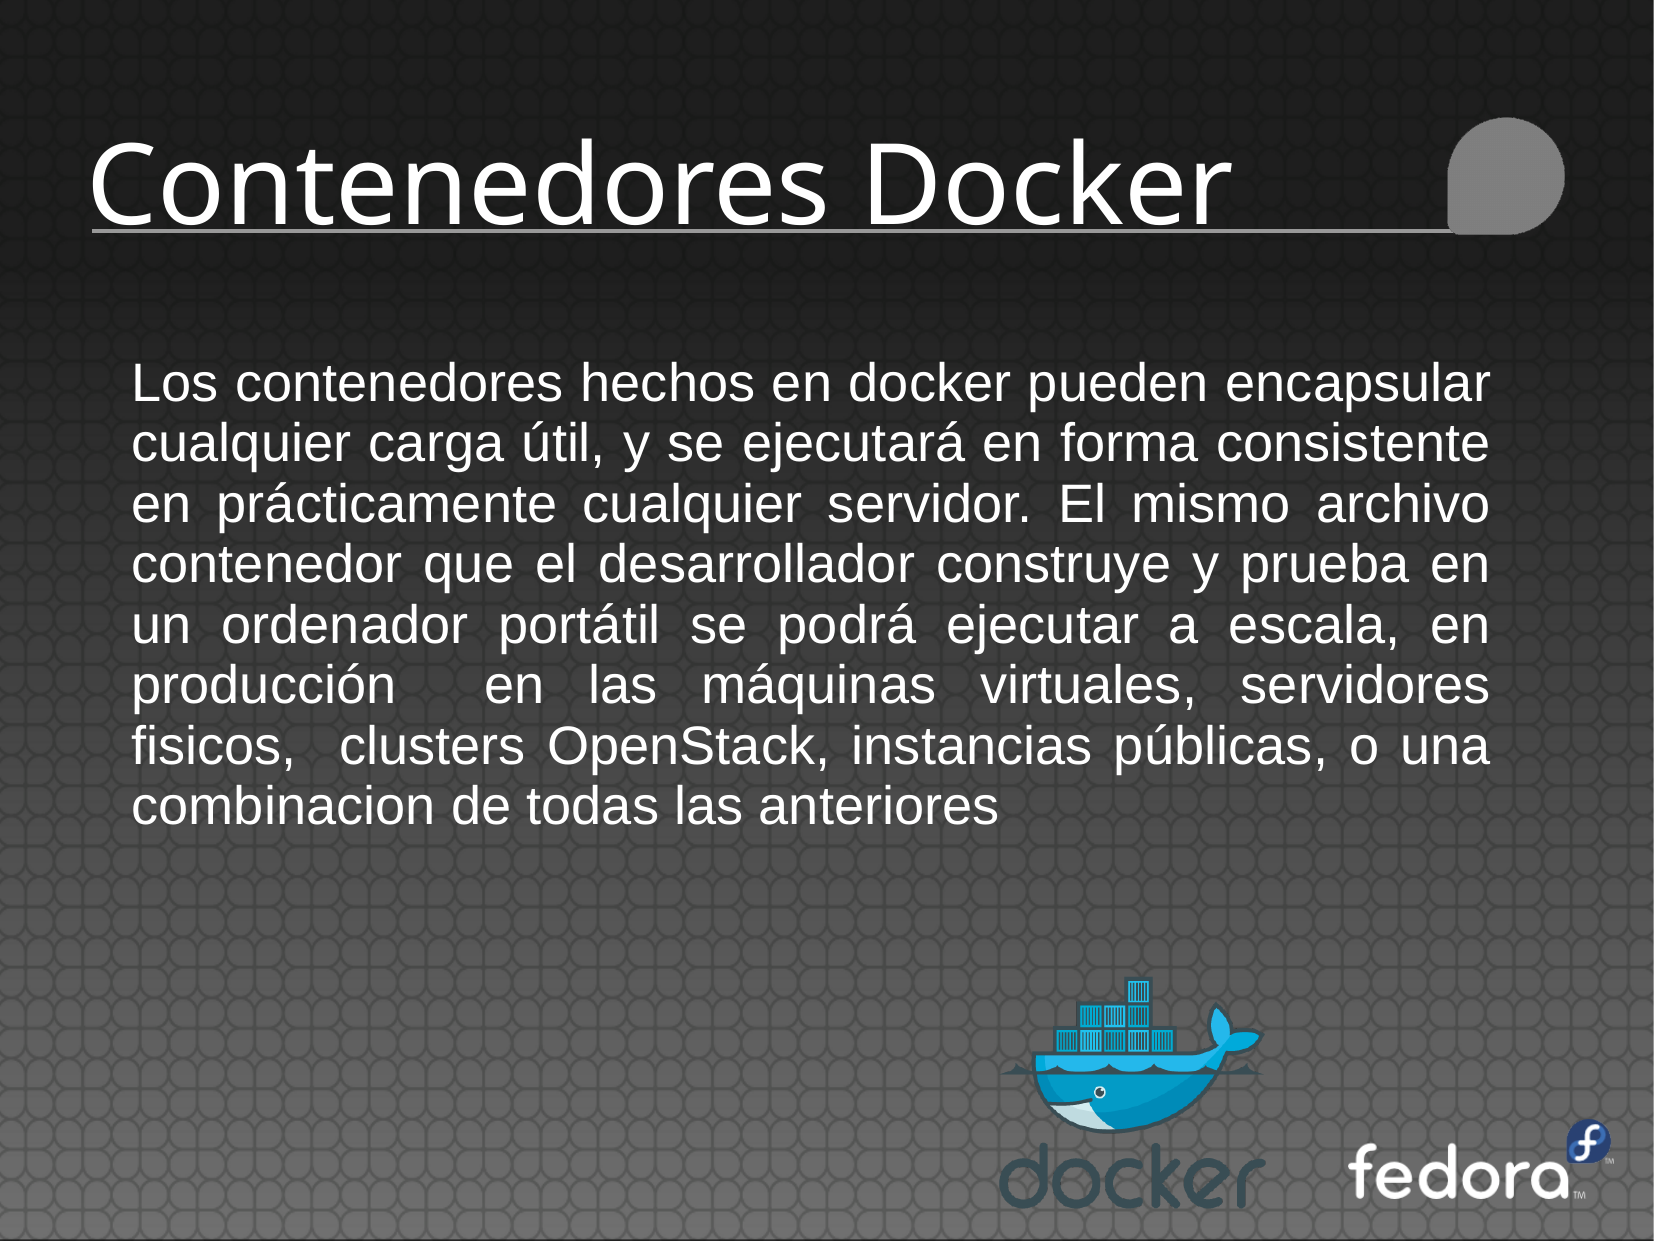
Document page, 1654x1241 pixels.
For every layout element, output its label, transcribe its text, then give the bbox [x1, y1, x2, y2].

text_box Los contenedores hechos en docker pueden encapsular cualquier carga útil, y se ejecutará en forma consistente en prácticamente cualquier servidor. El mismo archivo contenedor que el desarrollador construye y prueba en un ordenador portátil se podrá ejecutar a escala, en producción en las máquinas virtuales, servidores fisicos, clusters OpenStack, instancias públicas, o una combinacion de todas las anteriores [116, 344, 1508, 927]
title Contenedores Docker [86, 112, 1576, 249]
picture [0, 0, 1654, 1241]
